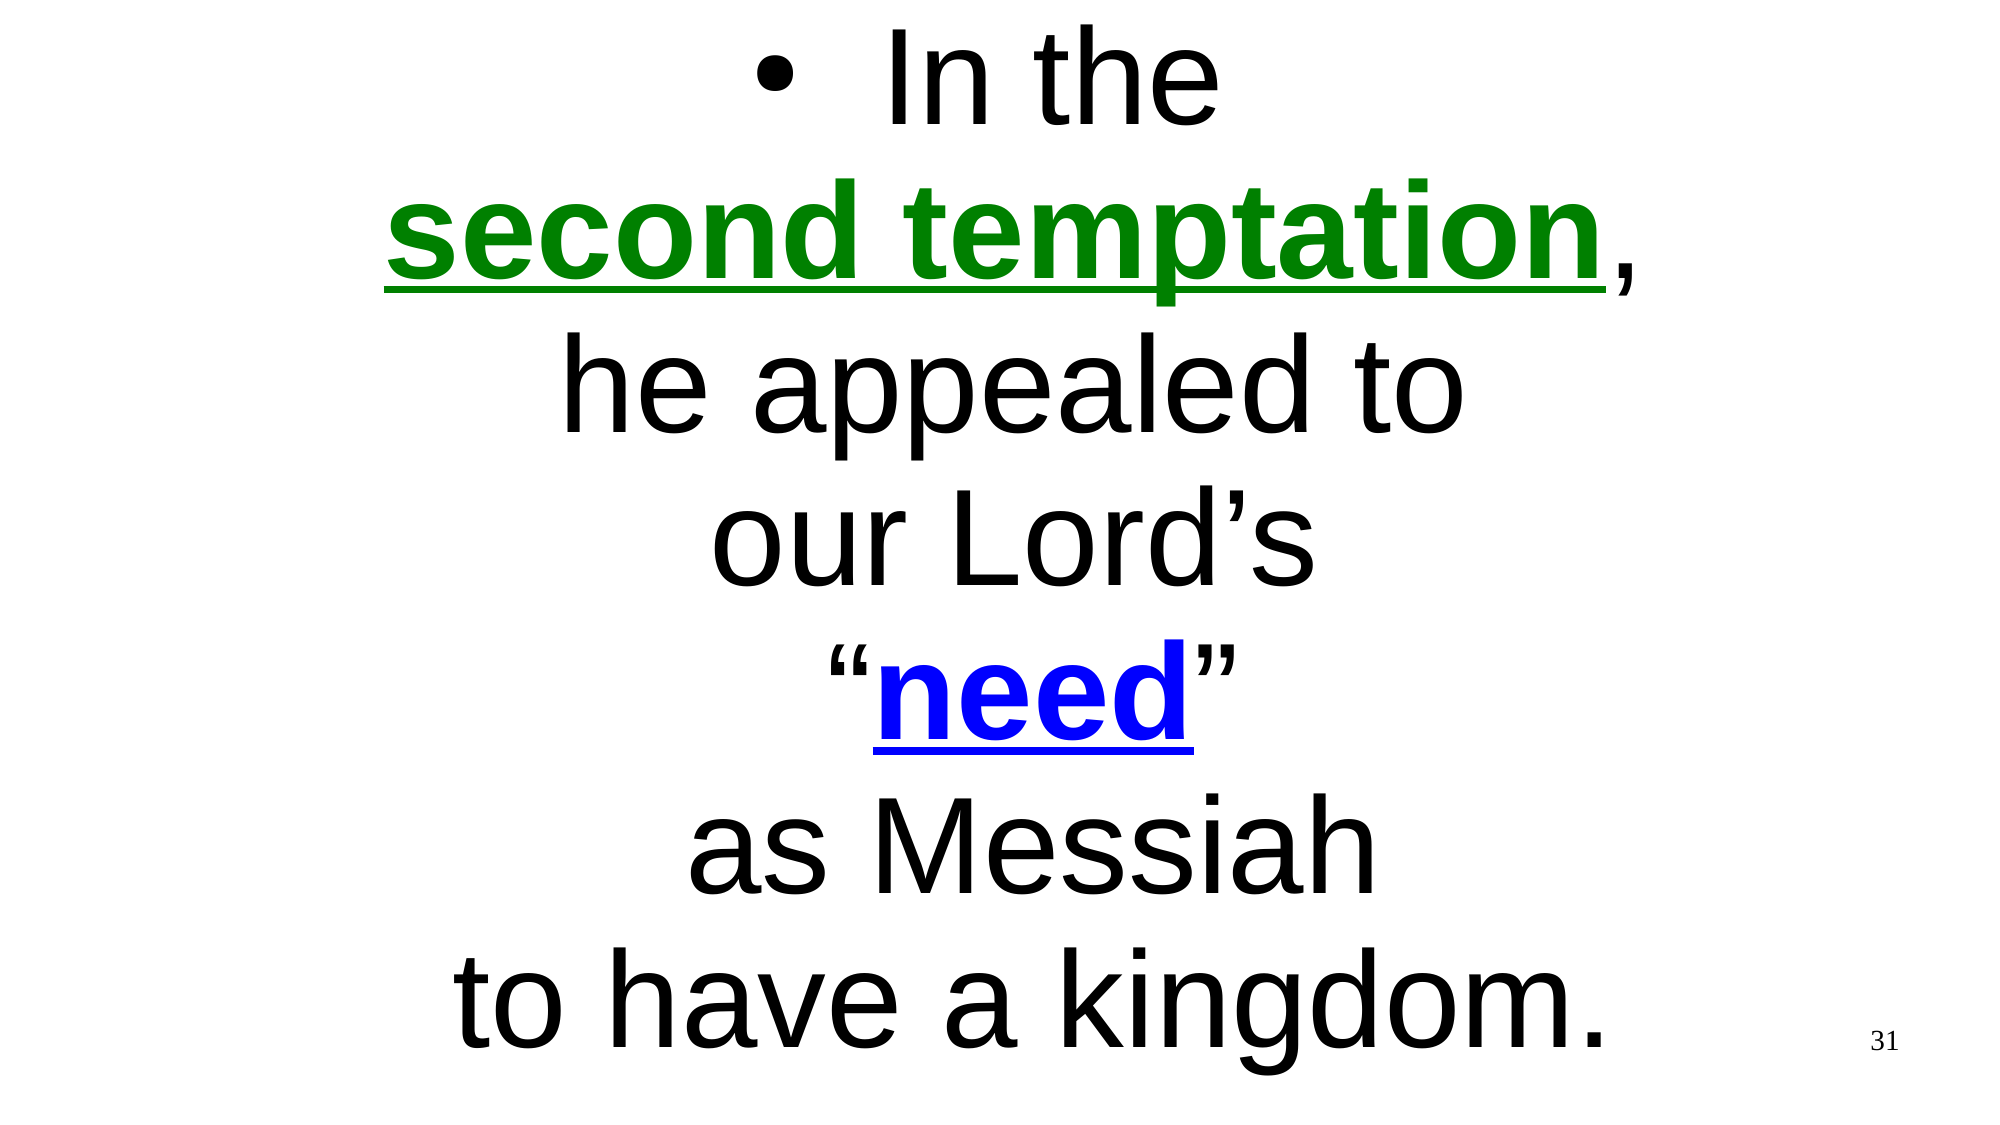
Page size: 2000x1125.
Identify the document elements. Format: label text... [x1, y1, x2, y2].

list In the second temptation, he appealed to our Lord’s “need” as Messiah to have a kingdom. [0, 0, 1996, 1123]
